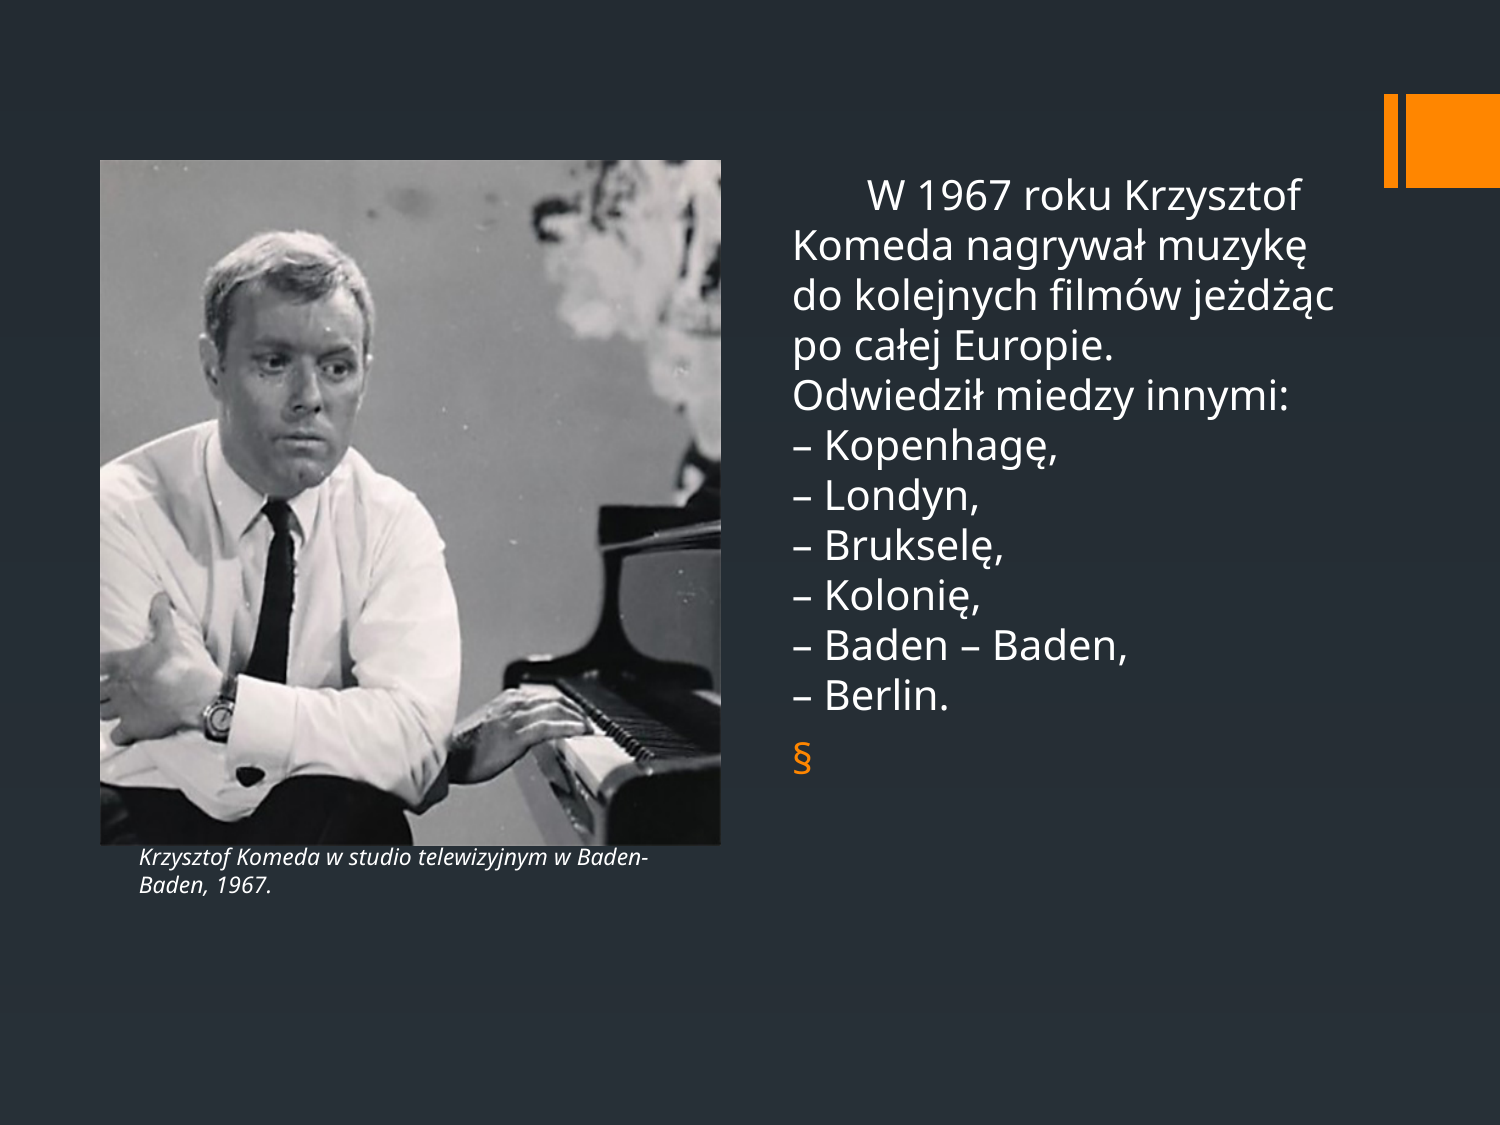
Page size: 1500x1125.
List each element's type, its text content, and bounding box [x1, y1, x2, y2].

picture [100, 160, 721, 846]
list W 1967 roku Krzysztof Komeda nagrywał muzykę do kolejnych filmów jeżdżąc po całej Europie. Odwiedził miedzy innymi: – Kopenhagę, – Londyn, – Brukselę, – Kolonię, – Baden – Baden, – Berlin. [761, 160, 1354, 836]
text_box Krzysztof Komeda w studio telewizyjnym w Baden-Baden, 1967. [124, 835, 715, 905]
